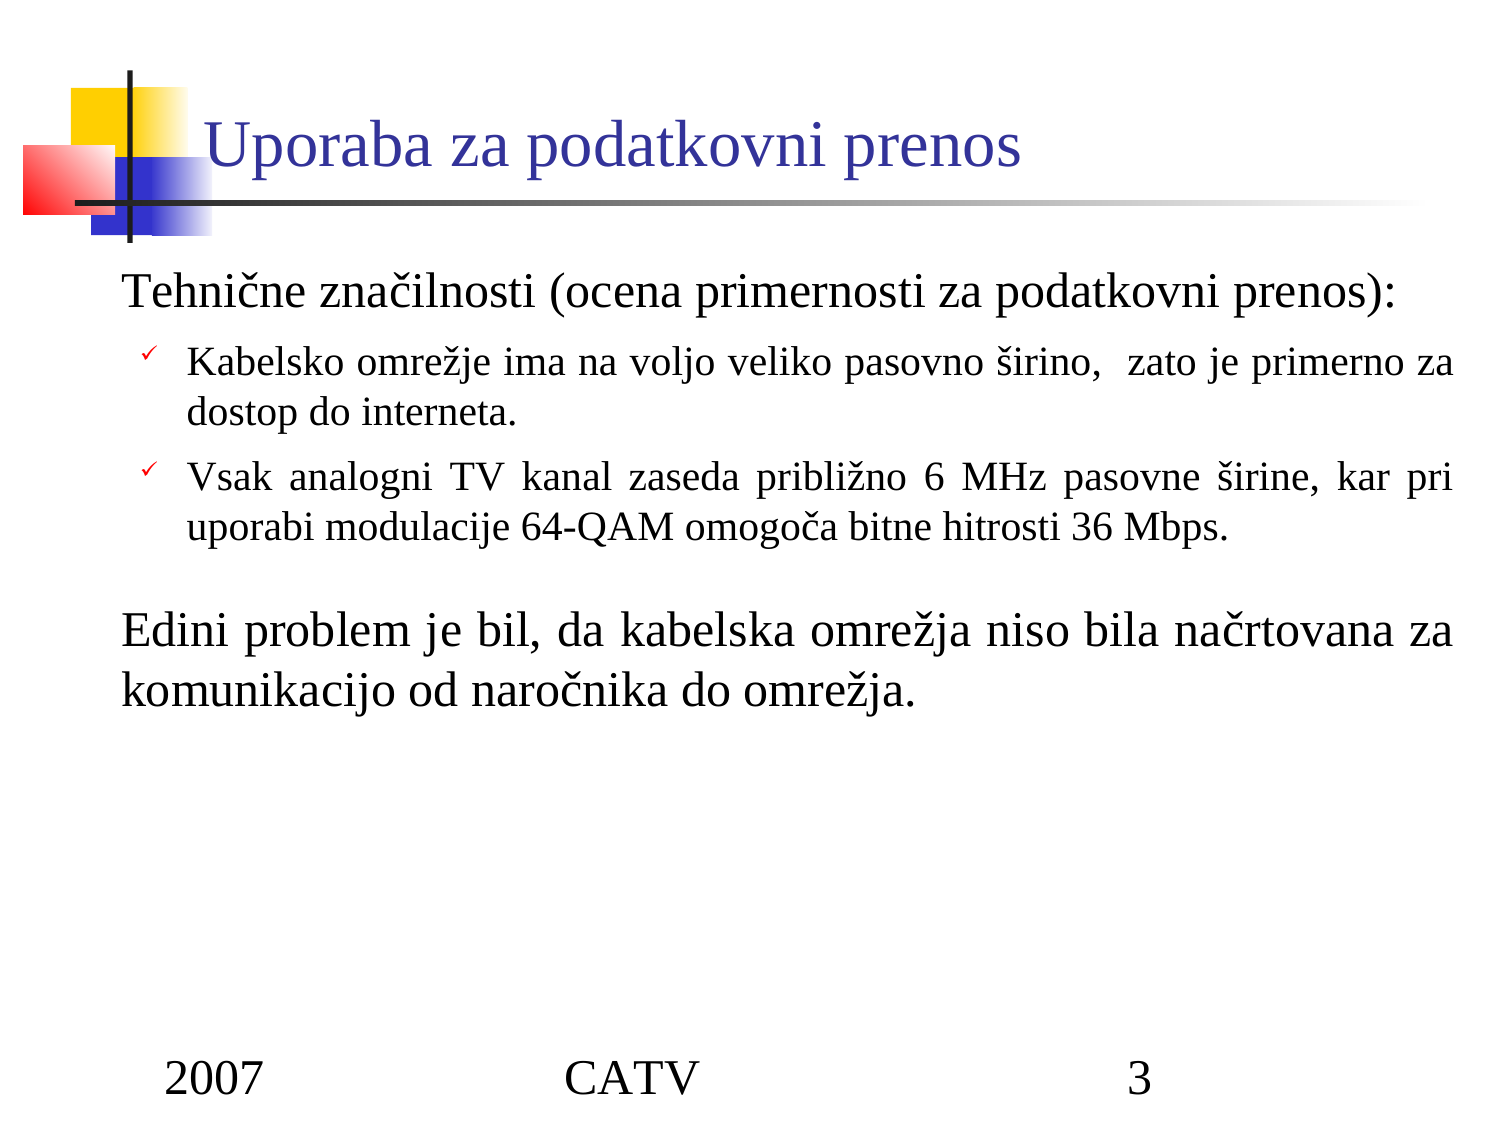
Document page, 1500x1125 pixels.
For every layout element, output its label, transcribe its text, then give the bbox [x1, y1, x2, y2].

list Tehnične značilnosti (ocena primernosti za podatkovni prenos): Kabelsko omrežje ima na voljo veliko pasovno širino, zato je primerno za dostop do interneta. Vsak analogni TV kanal zaseda približno 6 MHz pasovne širine, kar pri uporabi modulacije 64-QAM omogoča bitne hitrosti 36 Mbps. Edini problem je bil, da kabelska omrežja niso bila načrtovana za komunikacijo od naročnika do omrežja. [50, 249, 1469, 1007]
title Uporaba za podatkovni prenos [188, 92, 1468, 188]
